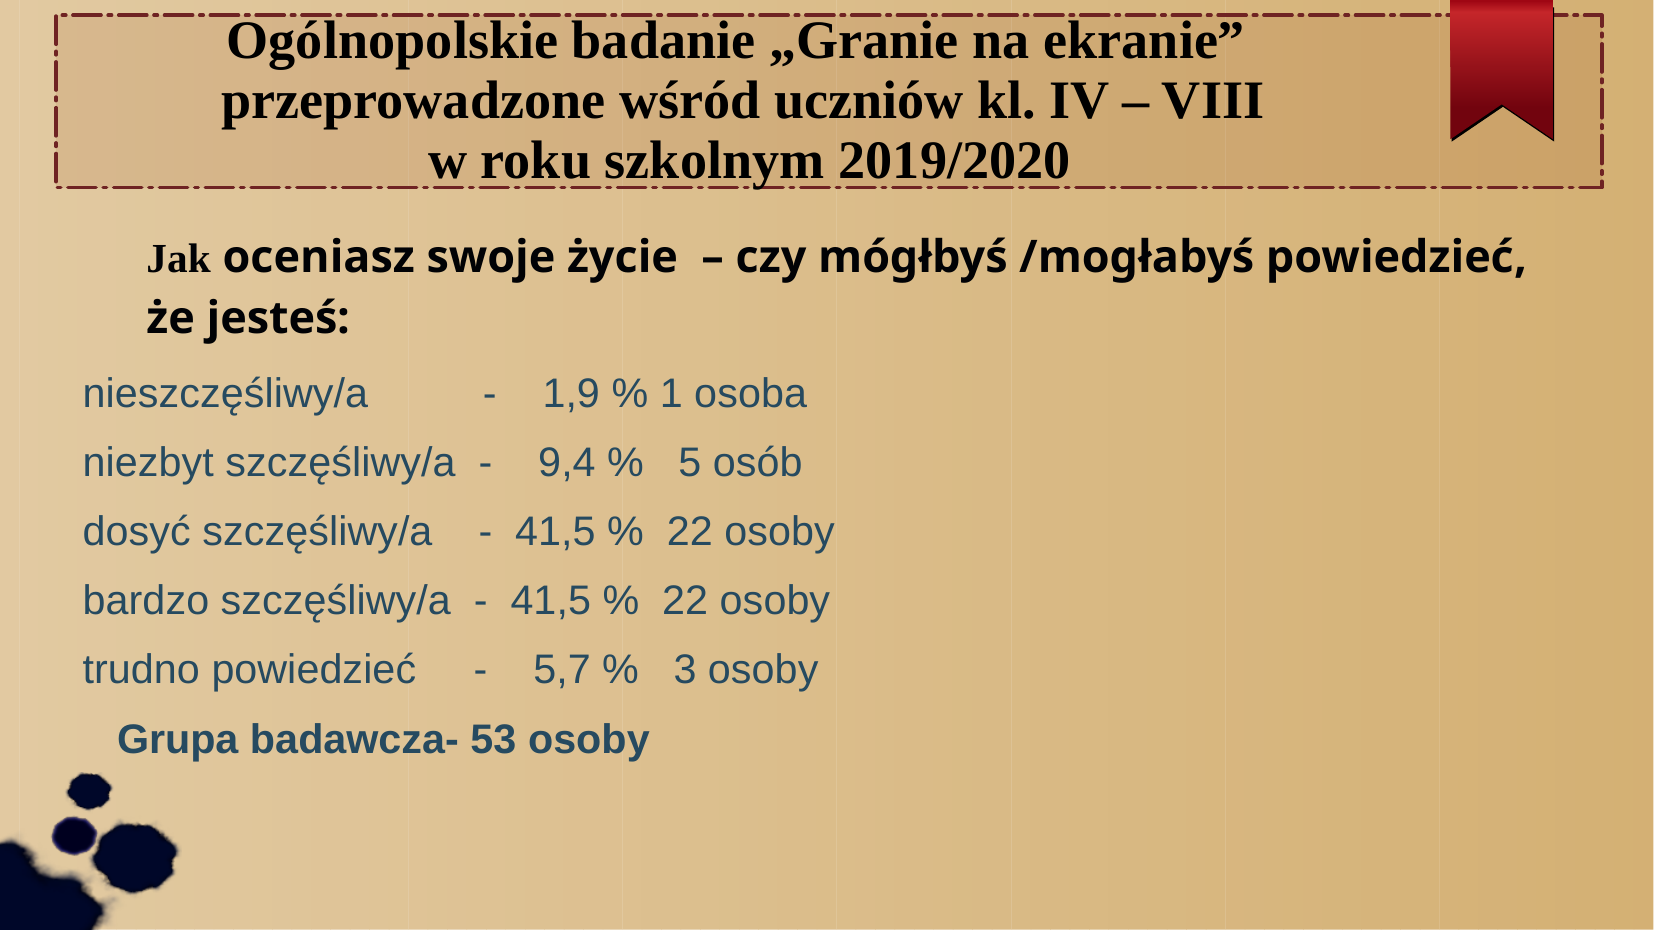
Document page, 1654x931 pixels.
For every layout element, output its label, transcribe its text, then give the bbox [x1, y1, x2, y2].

title Ogólnopolskie badanie „Granie na ekranie” przeprowadzone wśród uczniów kl. IV – VIII w roku szkolnym 2019/2020 [59, 10, 1441, 191]
list Jak oceniasz swoje życie – czy mógłbyś /mogłabyś powiedzieć, że jesteś: nieszczęśliwy/a - 1,9 % 1 osoba niezbyt szczęśliwy/a - 9,4 % 5 osób dosyć szczęśliwy/a - 41,5 % 22 osoby bardzo szczęśliwy/a - 41,5 % 22 osoby trudno powiedzieć - 5,7 % 3 osoby Grupa badawcza- 53 osoby [82, 224, 1571, 764]
